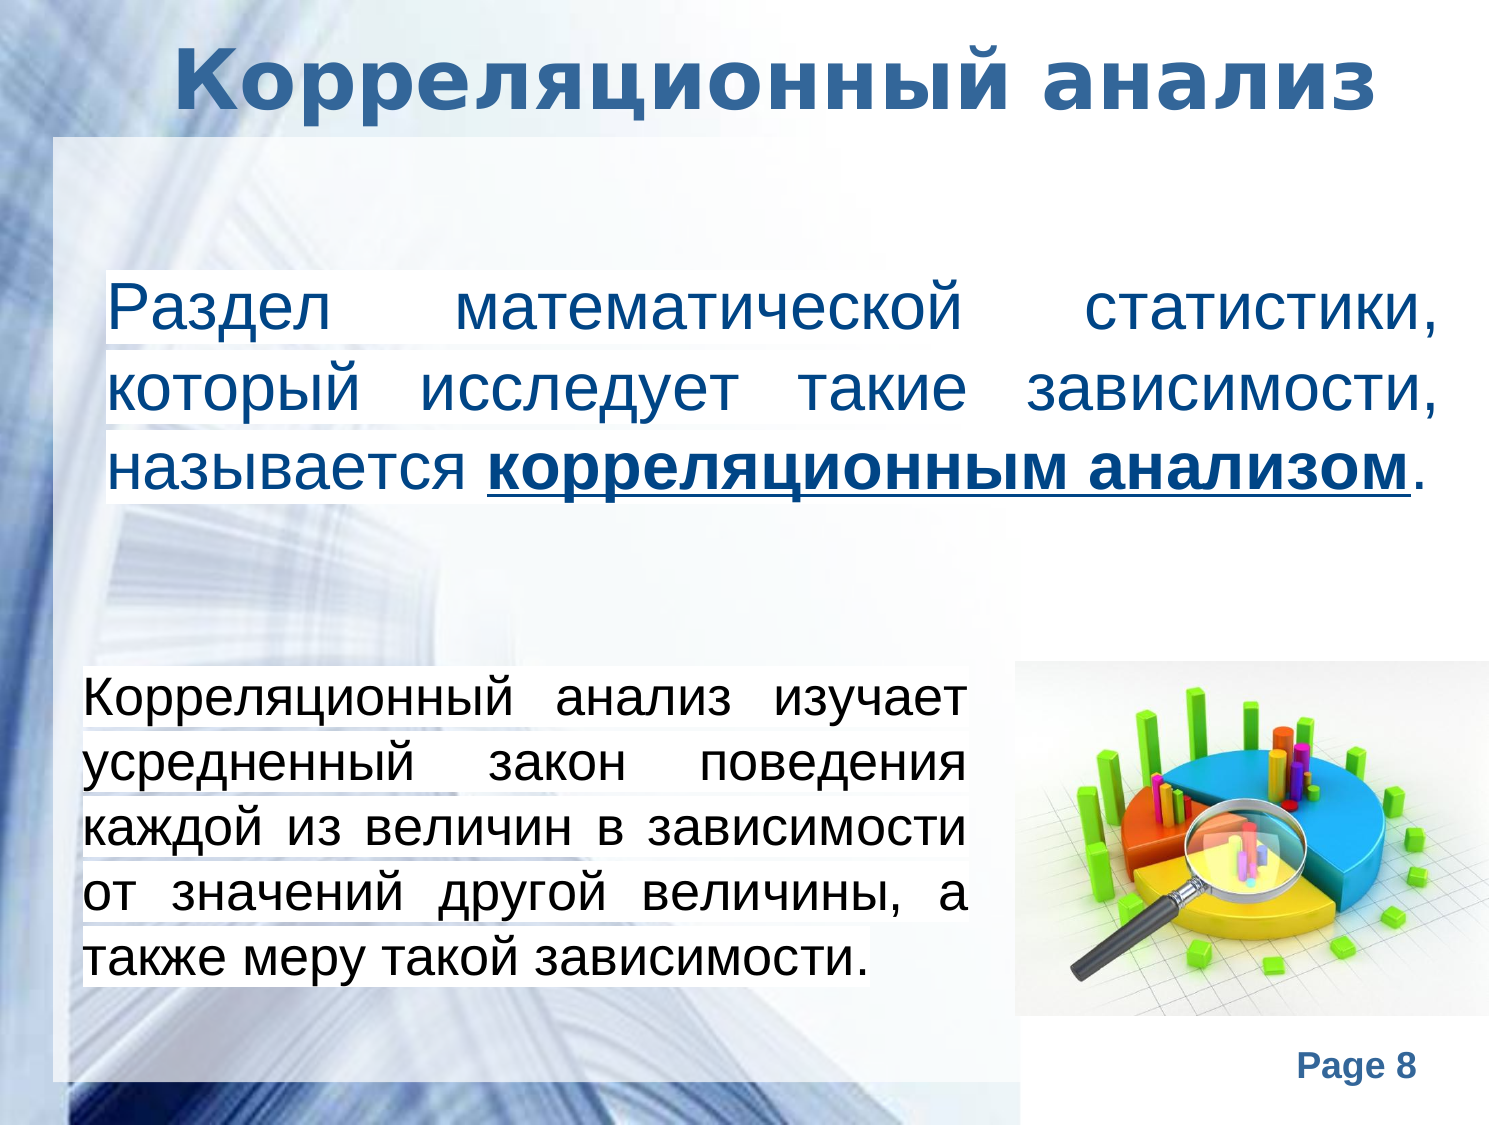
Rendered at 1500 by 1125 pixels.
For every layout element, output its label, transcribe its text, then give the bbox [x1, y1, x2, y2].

list Раздел математической статистики, который исследует такие зависимости, называется корреляционным анализом. [106, 263, 1441, 575]
picture [0, 0, 1500, 1125]
list Корреляционный анализ изучает усредненный закон поведения каждой из величин в зависимости от значений другой величины, а также меру такой зависимости. [82, 661, 969, 1032]
text_box Корреляционный анализ [157, 19, 1395, 134]
